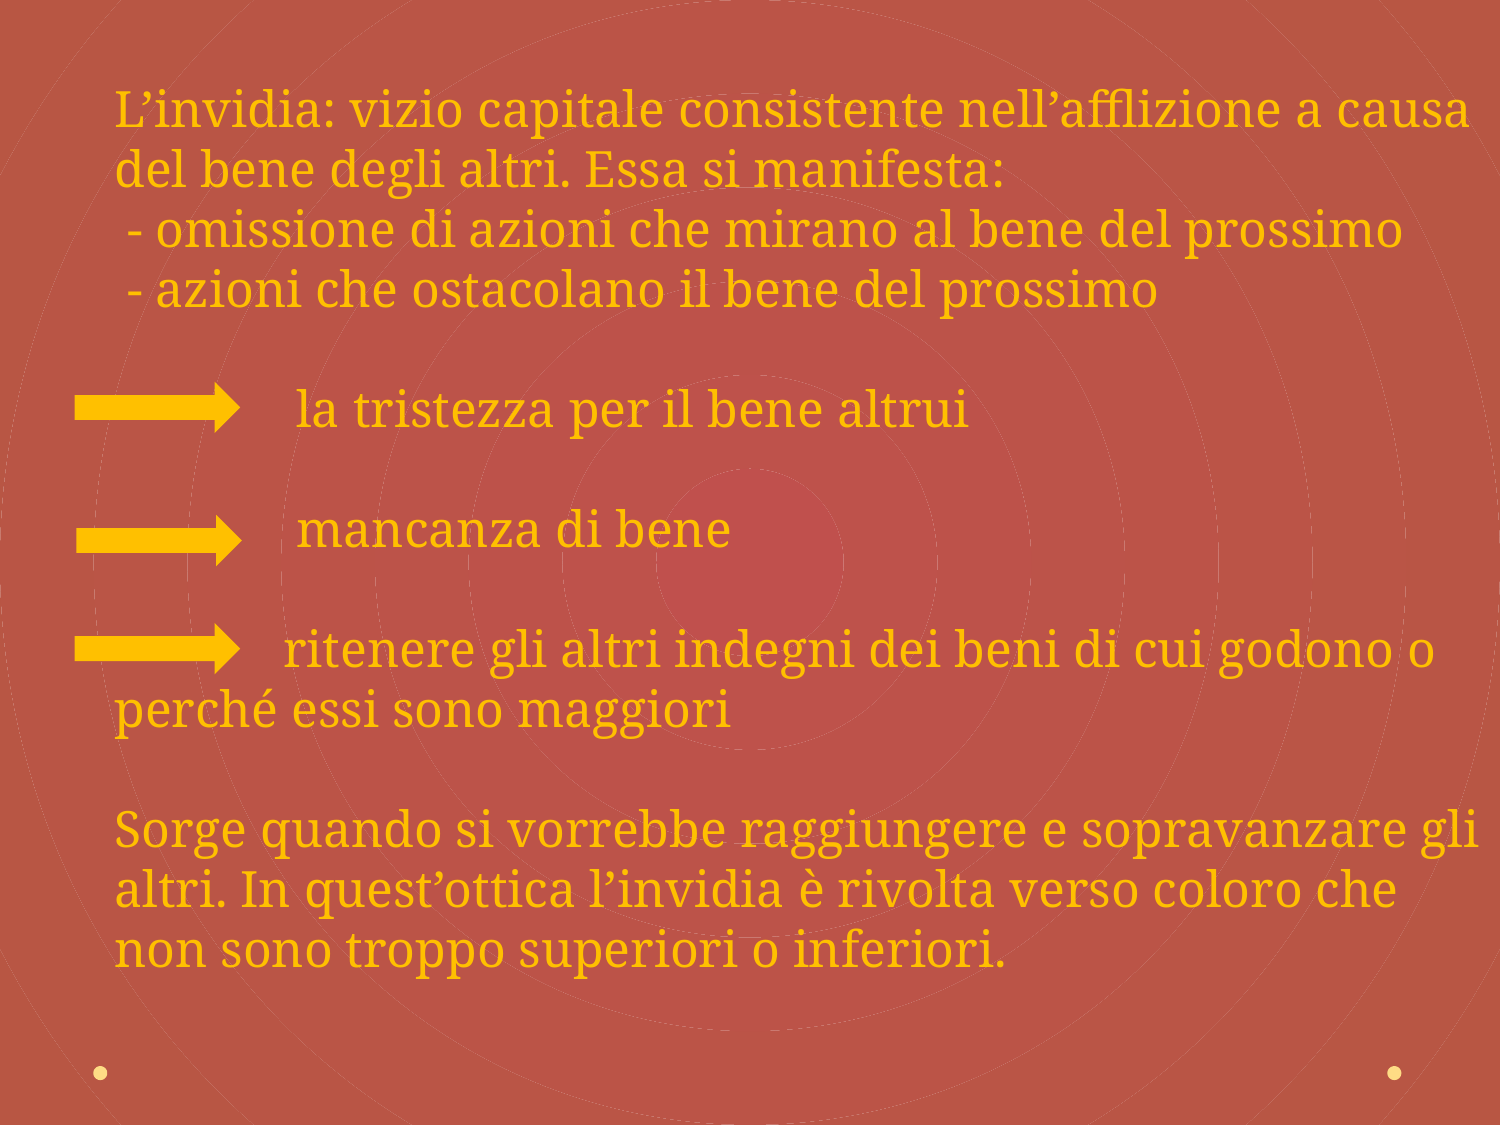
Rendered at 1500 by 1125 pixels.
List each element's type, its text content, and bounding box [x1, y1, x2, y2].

text_box [76, 627, 238, 670]
text_box [76, 386, 238, 429]
text_box L’invidia: vizio capitale consistente nell’afflizione a causa del bene degli altri. Essa si manifesta: - omissione di azioni che mirano al bene del prossimo - azioni che ostacolano il bene del prossimo la tristezza per il bene altrui mancanza di bene ritenere gli altri indegni dei beni di cui godono o perché essi sono maggiori Sorge quando si vorrebbe raggiungere e sopravanzare gli altri. In quest’ottica l’invidia è rivolta verso coloro che non sono troppo superiori o inferiori. [99, 70, 1500, 1055]
text_box [78, 519, 239, 562]
